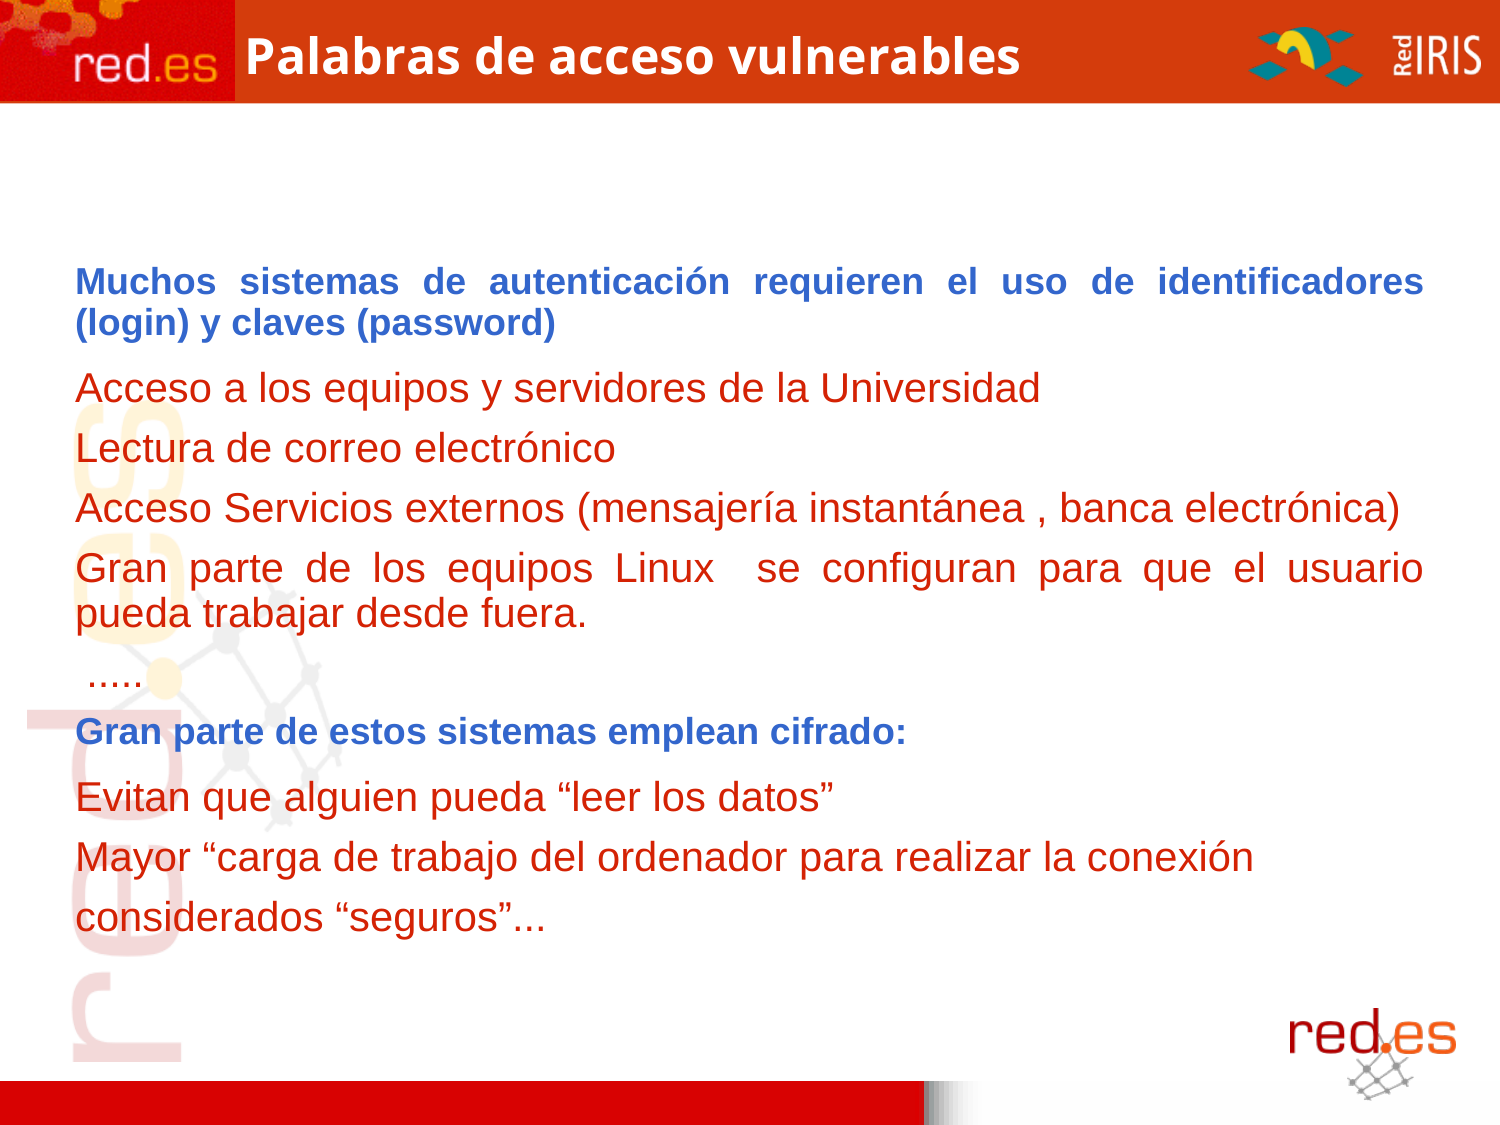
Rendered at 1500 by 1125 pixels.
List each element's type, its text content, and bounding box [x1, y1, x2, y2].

picture [0, 0, 235, 101]
list Muchos sistemas de autenticación requieren el uso de identificadores (login) y claves (password) Acceso a los equipos y servidores de la Universidad Lectura de correo electrónico Acceso Servicios externos (mensajería instantánea , banca electrónica) Gran parte de los equipos Linux se configuran para que el usuario pueda trabajar desde fuera. ..... Gran parte de estos sistemas emplean cifrado: Evitan que alguien pueda “leer los datos” Mayor “carga de trabajo del ordenador para realizar la conexión considerados “seguros”... [75, 262, 1426, 1006]
picture [0, 1008, 1500, 1125]
picture [27, 400, 345, 1062]
picture [1412, 27, 1481, 87]
title Palabras de acceso vulnerables [244, 0, 1412, 121]
